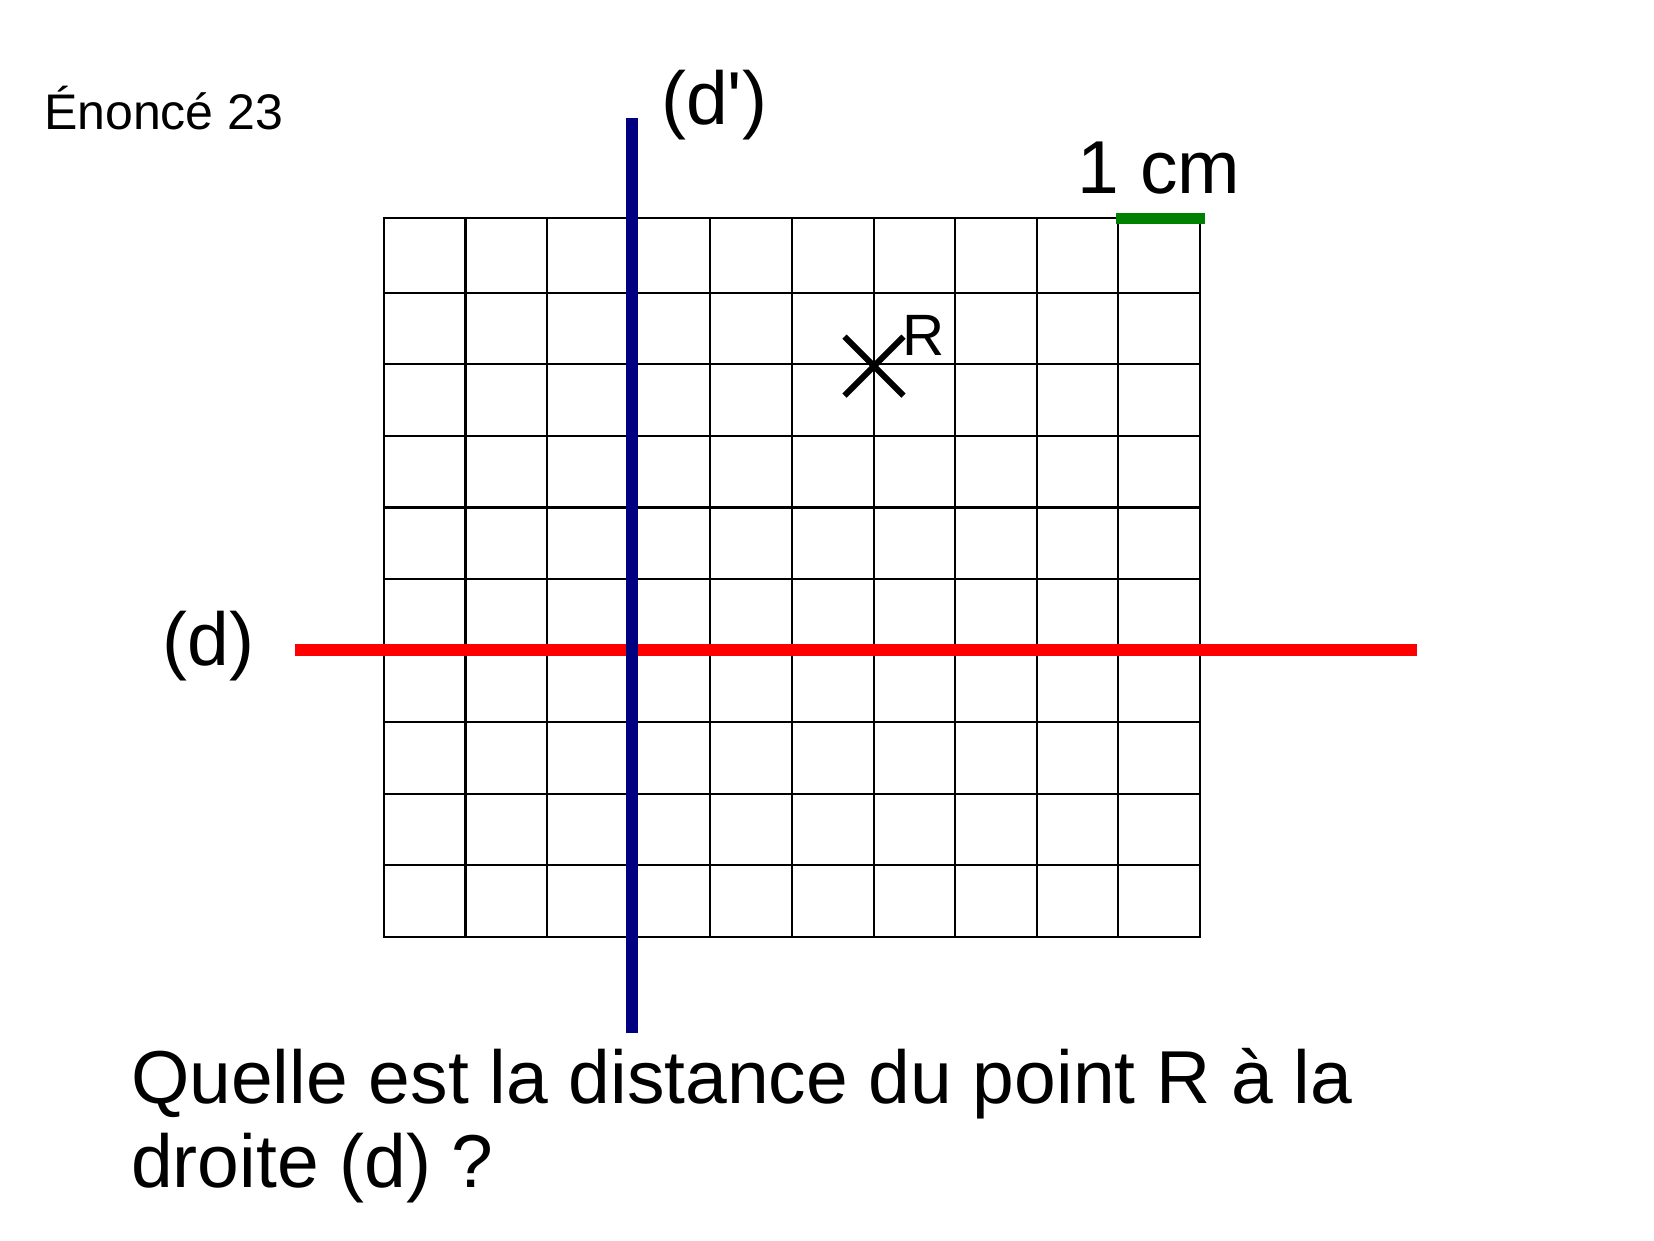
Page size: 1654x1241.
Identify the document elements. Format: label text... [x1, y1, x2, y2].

table_cell [638, 795, 709, 864]
table_cell [875, 437, 954, 506]
table_cell [711, 866, 791, 936]
table_cell [467, 580, 546, 644]
table_header [1119, 224, 1199, 292]
table_cell [638, 365, 709, 435]
table_cell [956, 580, 1036, 644]
table_cell [1119, 580, 1199, 644]
table_cell [467, 437, 546, 506]
text_box R [888, 295, 945, 375]
table_cell [793, 866, 873, 936]
text_box Quelle est la distance du point R à la droite (d) ? [116, 1027, 1565, 1211]
table_cell [711, 365, 791, 435]
table_cell [385, 723, 464, 793]
table_cell [711, 795, 791, 864]
table_cell [956, 509, 1036, 578]
table_cell [711, 437, 791, 506]
table_cell [638, 580, 709, 644]
table_cell [385, 365, 464, 435]
table_cell [956, 656, 1036, 721]
table_cell [467, 723, 546, 793]
table_cell [875, 580, 954, 644]
table_cell [548, 866, 626, 936]
text_box Énoncé 23 [29, 77, 384, 148]
table_header [875, 219, 954, 292]
table_cell [638, 866, 709, 936]
table_cell [793, 294, 873, 363]
table_cell [1038, 365, 1117, 435]
table_cell [793, 723, 873, 793]
table_cell [385, 580, 464, 644]
table_cell [385, 294, 464, 363]
table_cell [1038, 294, 1117, 363]
table_cell [548, 509, 626, 578]
table_cell [956, 437, 1036, 506]
table_cell [711, 509, 791, 578]
text_box (d') [646, 48, 827, 148]
table_cell [638, 509, 709, 578]
table_cell [793, 795, 873, 864]
table_cell [548, 294, 626, 363]
table_header [467, 219, 546, 292]
table_cell [711, 580, 791, 644]
table_cell [385, 437, 464, 506]
table_cell [875, 723, 954, 793]
table_cell [880, 365, 888, 374]
table_cell [875, 365, 954, 435]
table_cell [956, 866, 1036, 936]
table_cell [1119, 294, 1199, 363]
table_cell [956, 795, 1036, 864]
table_cell [956, 365, 1036, 435]
table_header [385, 219, 464, 292]
table_cell [1119, 437, 1199, 506]
table_cell [1119, 509, 1199, 578]
table_cell [385, 509, 464, 578]
table_cell [548, 795, 626, 864]
table_cell [385, 866, 464, 936]
table_header [711, 219, 791, 292]
table_cell [467, 795, 546, 864]
table_cell [956, 723, 1036, 793]
table_cell [1119, 795, 1199, 864]
table_cell [1038, 866, 1117, 936]
table_cell [793, 437, 873, 506]
table_header [548, 219, 626, 292]
table_cell [548, 437, 626, 506]
table_cell [875, 509, 954, 578]
table_cell [1119, 866, 1199, 936]
table_cell [1119, 723, 1199, 793]
table_cell [548, 656, 626, 721]
table_cell [793, 656, 873, 721]
table_cell [467, 866, 546, 936]
text_box (d) [147, 590, 270, 690]
table_cell [711, 723, 791, 793]
text_box 1 cm [1062, 118, 1273, 217]
table_cell [1119, 656, 1199, 721]
table_cell [1038, 795, 1117, 864]
table_cell [1038, 509, 1117, 578]
table_header [793, 219, 873, 292]
table_cell [1038, 580, 1117, 644]
table_cell [711, 294, 791, 363]
table_cell [638, 437, 709, 506]
table_cell [548, 580, 626, 644]
table_cell [467, 509, 546, 578]
table_cell [1038, 656, 1117, 721]
table_cell [467, 365, 546, 435]
table_cell [385, 795, 464, 864]
table_cell [548, 365, 626, 435]
table_cell [638, 294, 709, 363]
table_header [956, 219, 1036, 292]
table_cell [875, 795, 954, 864]
table_cell [711, 656, 791, 721]
table_cell [875, 866, 954, 936]
table_header [1038, 219, 1117, 292]
table_cell [1038, 437, 1117, 506]
table_cell [385, 656, 464, 721]
table_header [638, 219, 709, 292]
table_cell [793, 365, 873, 435]
table_cell [1038, 723, 1117, 793]
table_cell [875, 656, 954, 721]
table_cell [467, 294, 546, 363]
table_cell [956, 294, 1036, 363]
table_cell [875, 294, 954, 363]
table_cell [1119, 365, 1199, 435]
table_cell [638, 656, 709, 721]
table_cell [793, 580, 873, 644]
table_cell [638, 723, 709, 793]
table_cell [467, 656, 546, 721]
table_cell [793, 509, 873, 578]
table_cell [548, 723, 626, 793]
